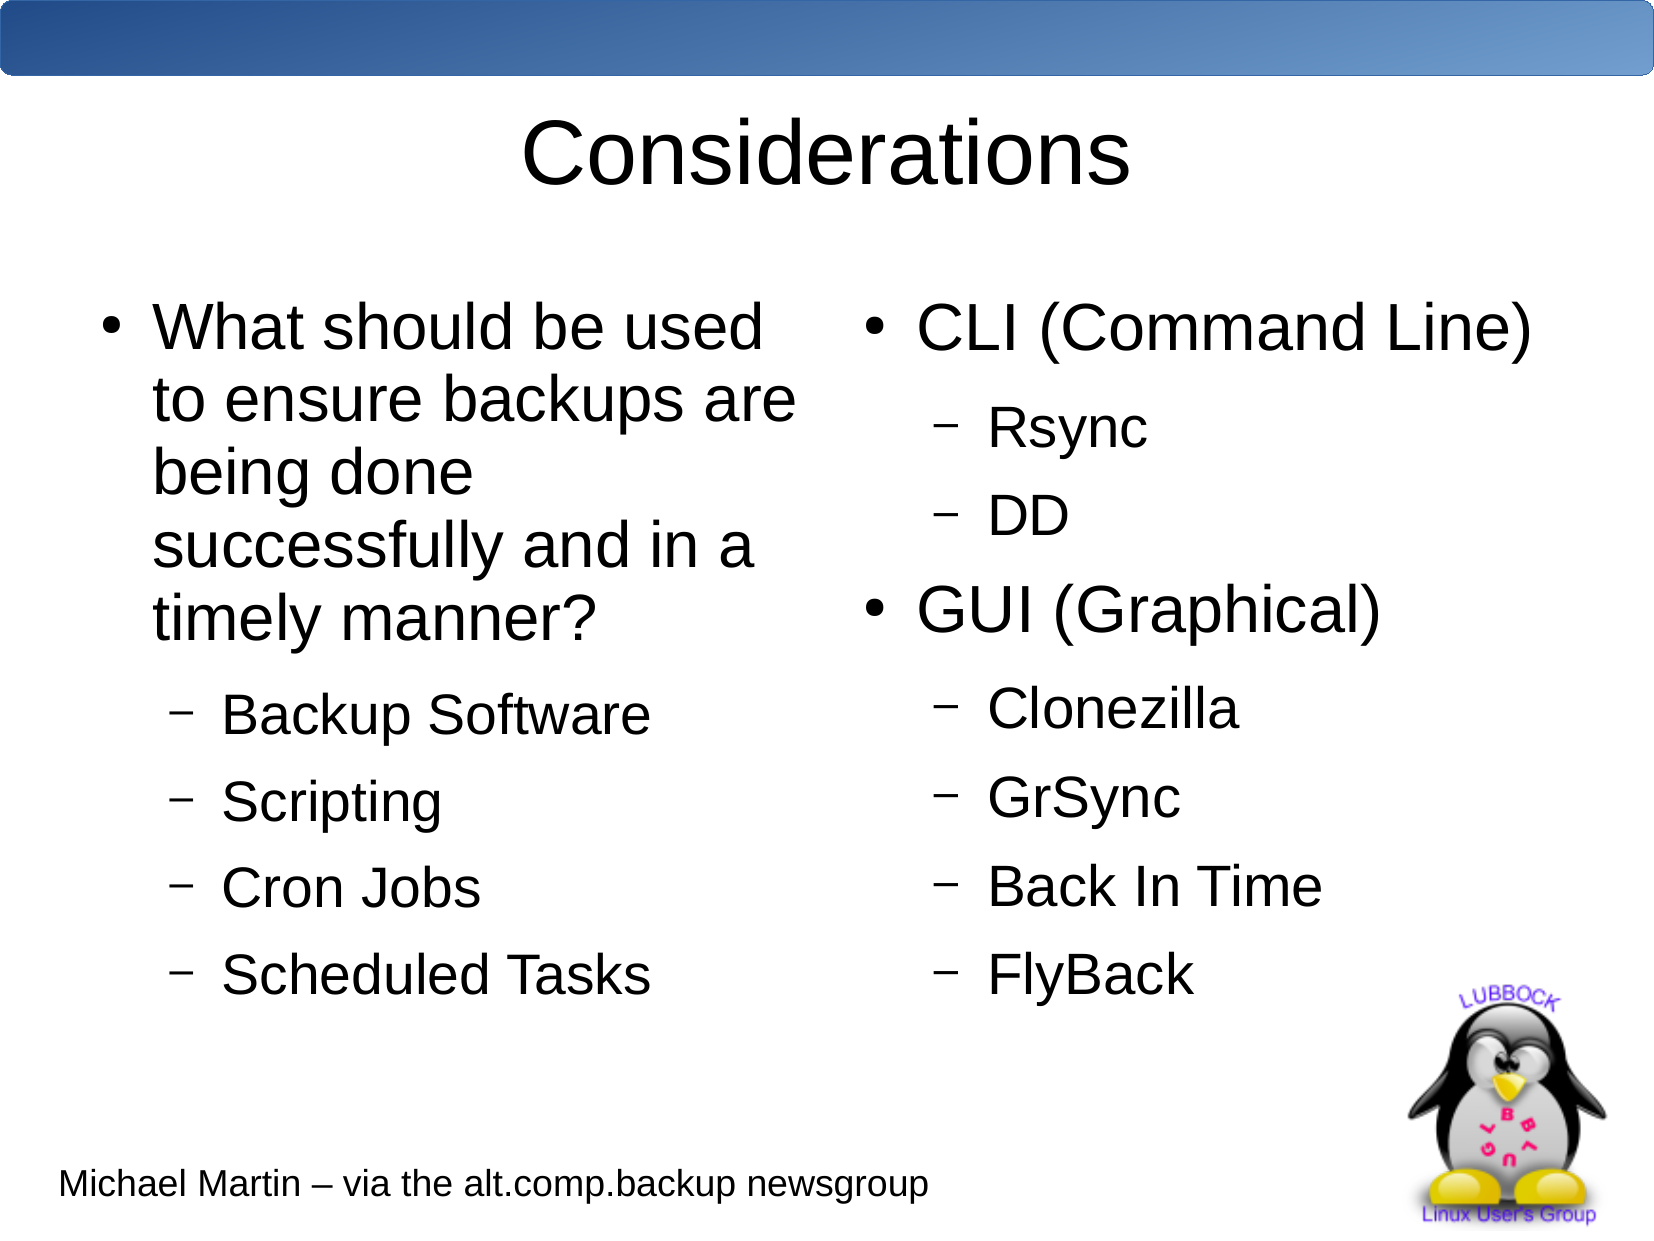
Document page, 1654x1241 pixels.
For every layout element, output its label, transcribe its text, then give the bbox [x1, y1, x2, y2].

picture [1380, 974, 1636, 1231]
title Considerations [82, 76, 1571, 257]
text_box Michael Martin – via the alt.comp.backup newsgroup [43, 1155, 1081, 1212]
list CLI (Command Line) Rsync DD GUI (Graphical) Clonezilla GrSync Back In Time FlyBack [845, 290, 1572, 1010]
list What should be used to ensure backups are being done successfully and in a timely manner? Backup Software Scripting Cron Jobs Scheduled Tasks [82, 290, 809, 1010]
text_box [0, 0, 1654, 76]
